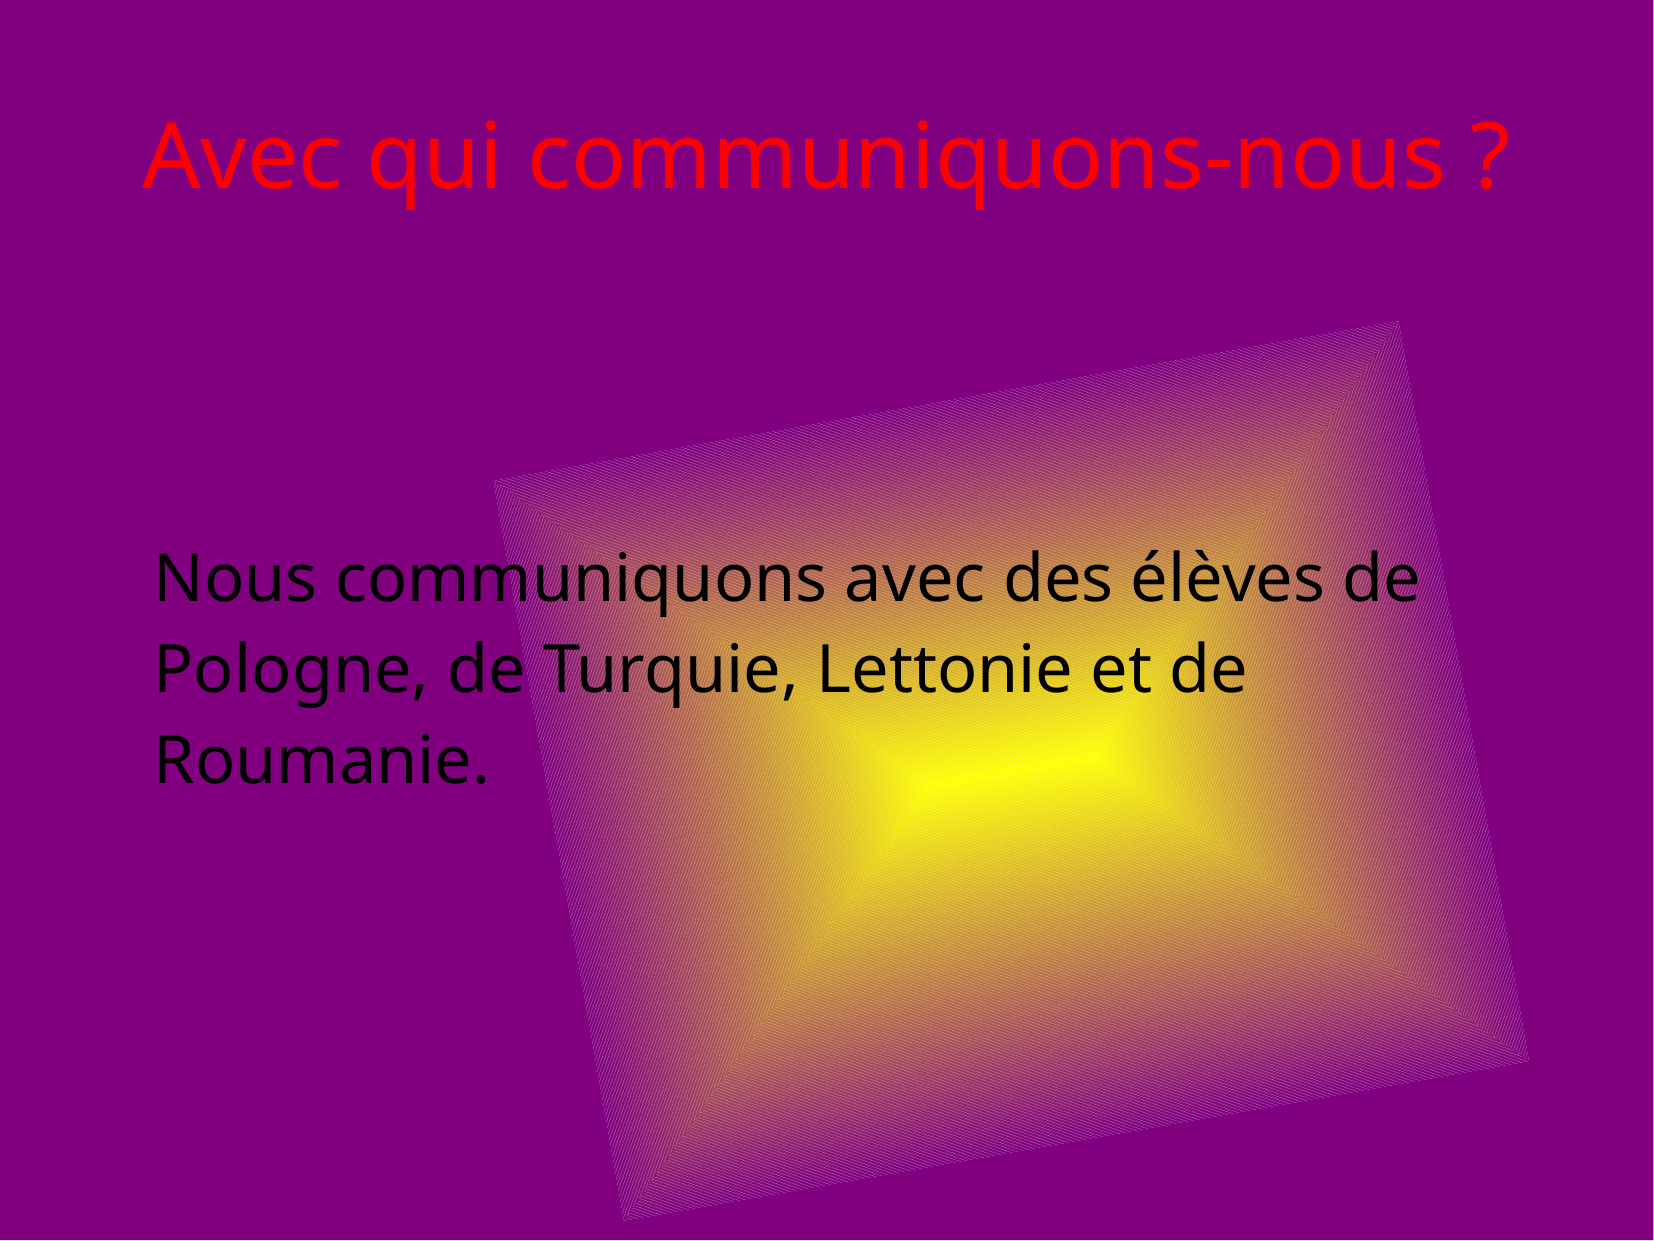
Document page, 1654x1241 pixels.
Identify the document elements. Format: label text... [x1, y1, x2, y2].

title Avec qui communiquons-nous ? [82, 49, 1571, 257]
list Nous communiquons avec des élèves de Pologne, de Turquie, Lettonie et de Roumanie. [82, 290, 1571, 1010]
